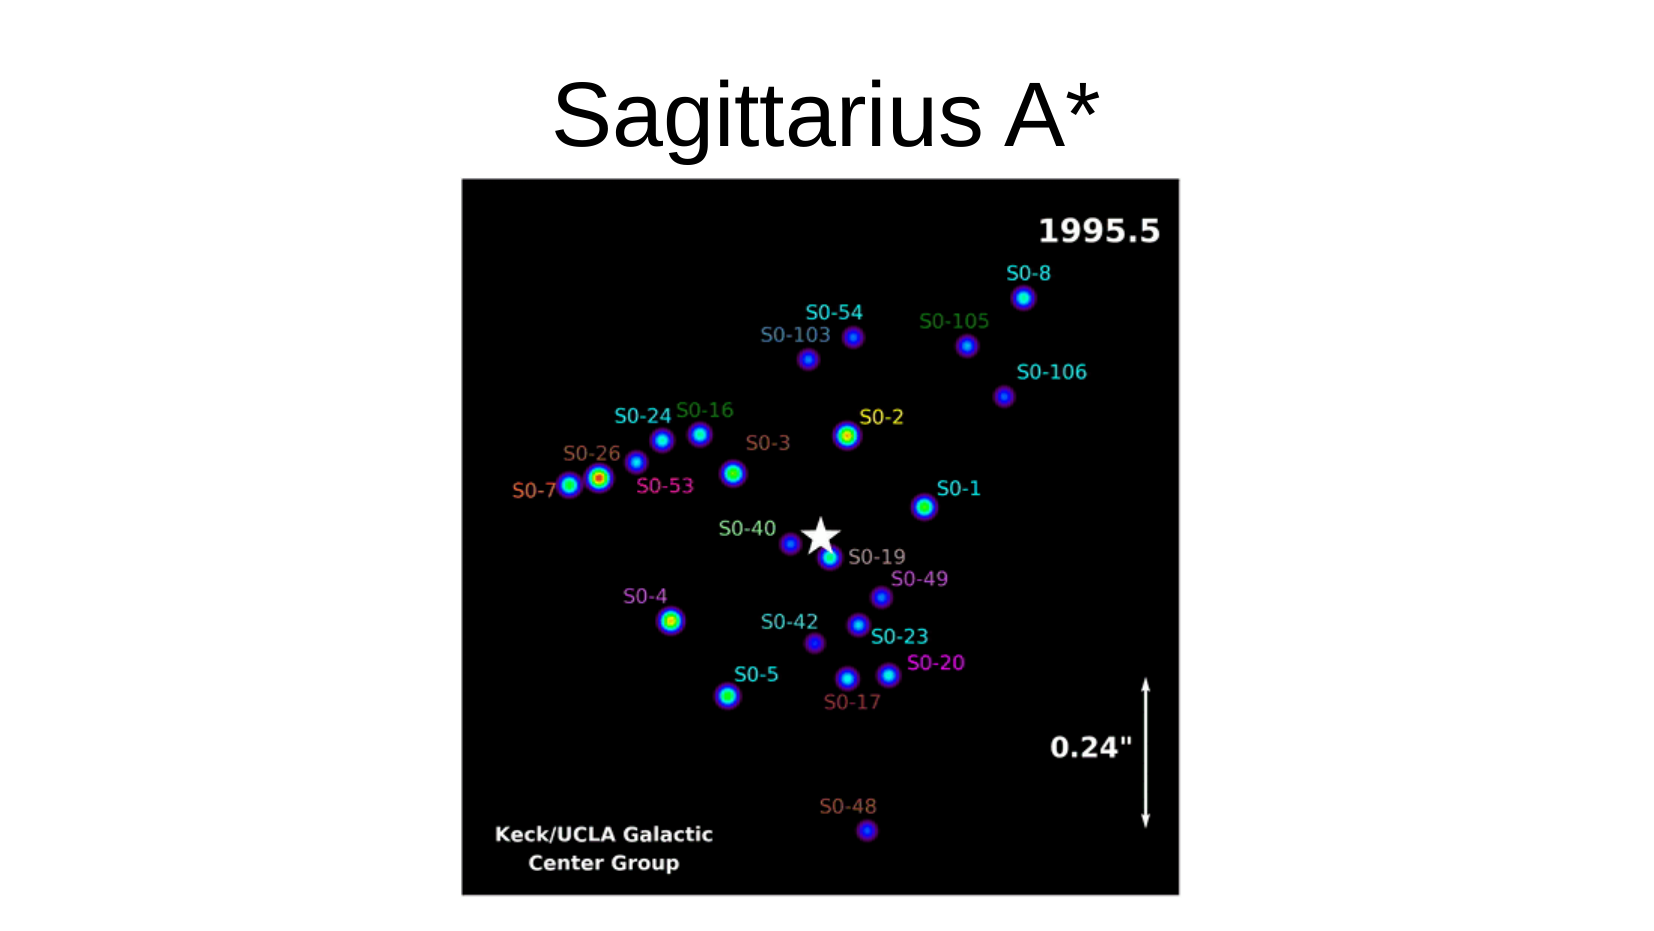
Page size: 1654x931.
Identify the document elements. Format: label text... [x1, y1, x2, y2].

title Sagittarius A* [82, 37, 1571, 193]
picture [460, 177, 1182, 898]
